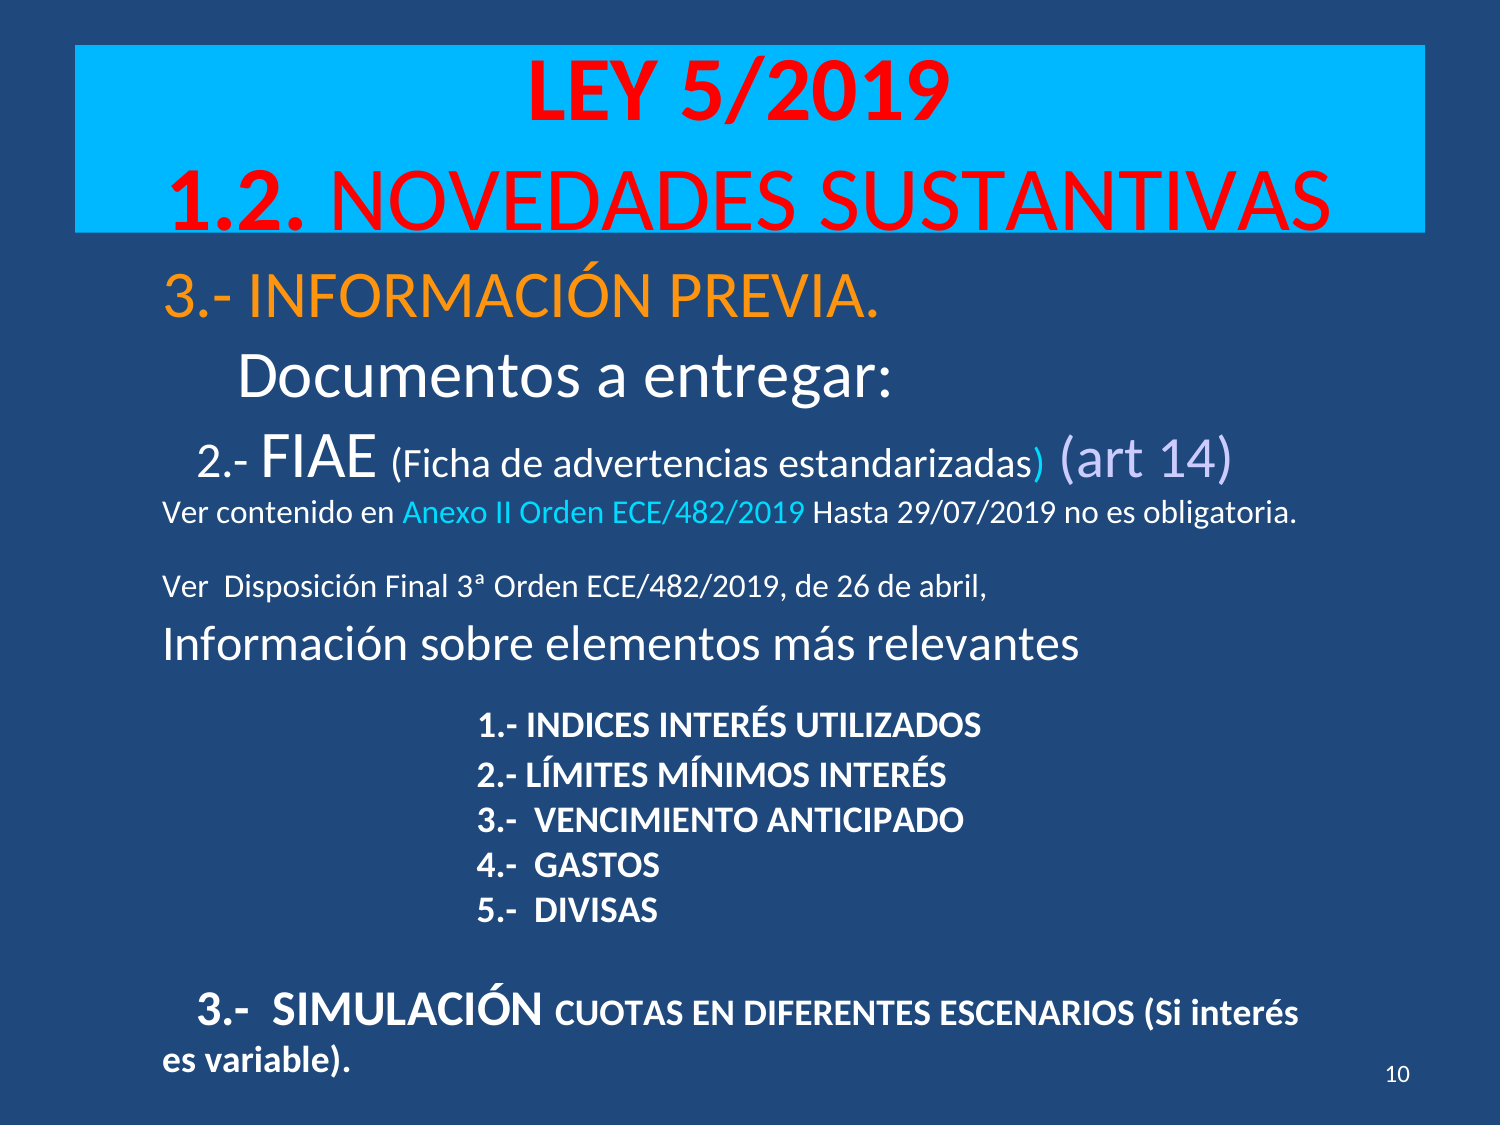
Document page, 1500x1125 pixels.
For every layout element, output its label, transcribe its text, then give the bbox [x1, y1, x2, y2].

text_box <número> [1074, 1042, 1426, 1103]
text_box LEY 5/2019 1.2. NOVEDADES SUSTANTIVAS [75, 45, 1426, 233]
text_box 3.- INFORMACIÓN PREVIA. Documentos a entregar: 2.- FIAE (Ficha de advertencias estandarizadas) (art 14) Ver contenido en Anexo II Orden ECE/482/2019 Hasta 29/07/2019 no es obligatoria. Ver Disposición Final 3ª Orden ECE/482/2019, de 26 de abril, Información sobre elementos más relevantes 1.- INDICES INTERÉS UTILIZADOS 2.- LÍMITES MÍNIMOS INTERÉS 3.- VENCIMIENTO ANTICIPADO 4.- GASTOS 5.- DIVISAS 3.- SIMULACIÓN CUOTAS EN DIFERENTES ESCENARIOS (Si interés es variable). [147, 243, 1351, 898]
